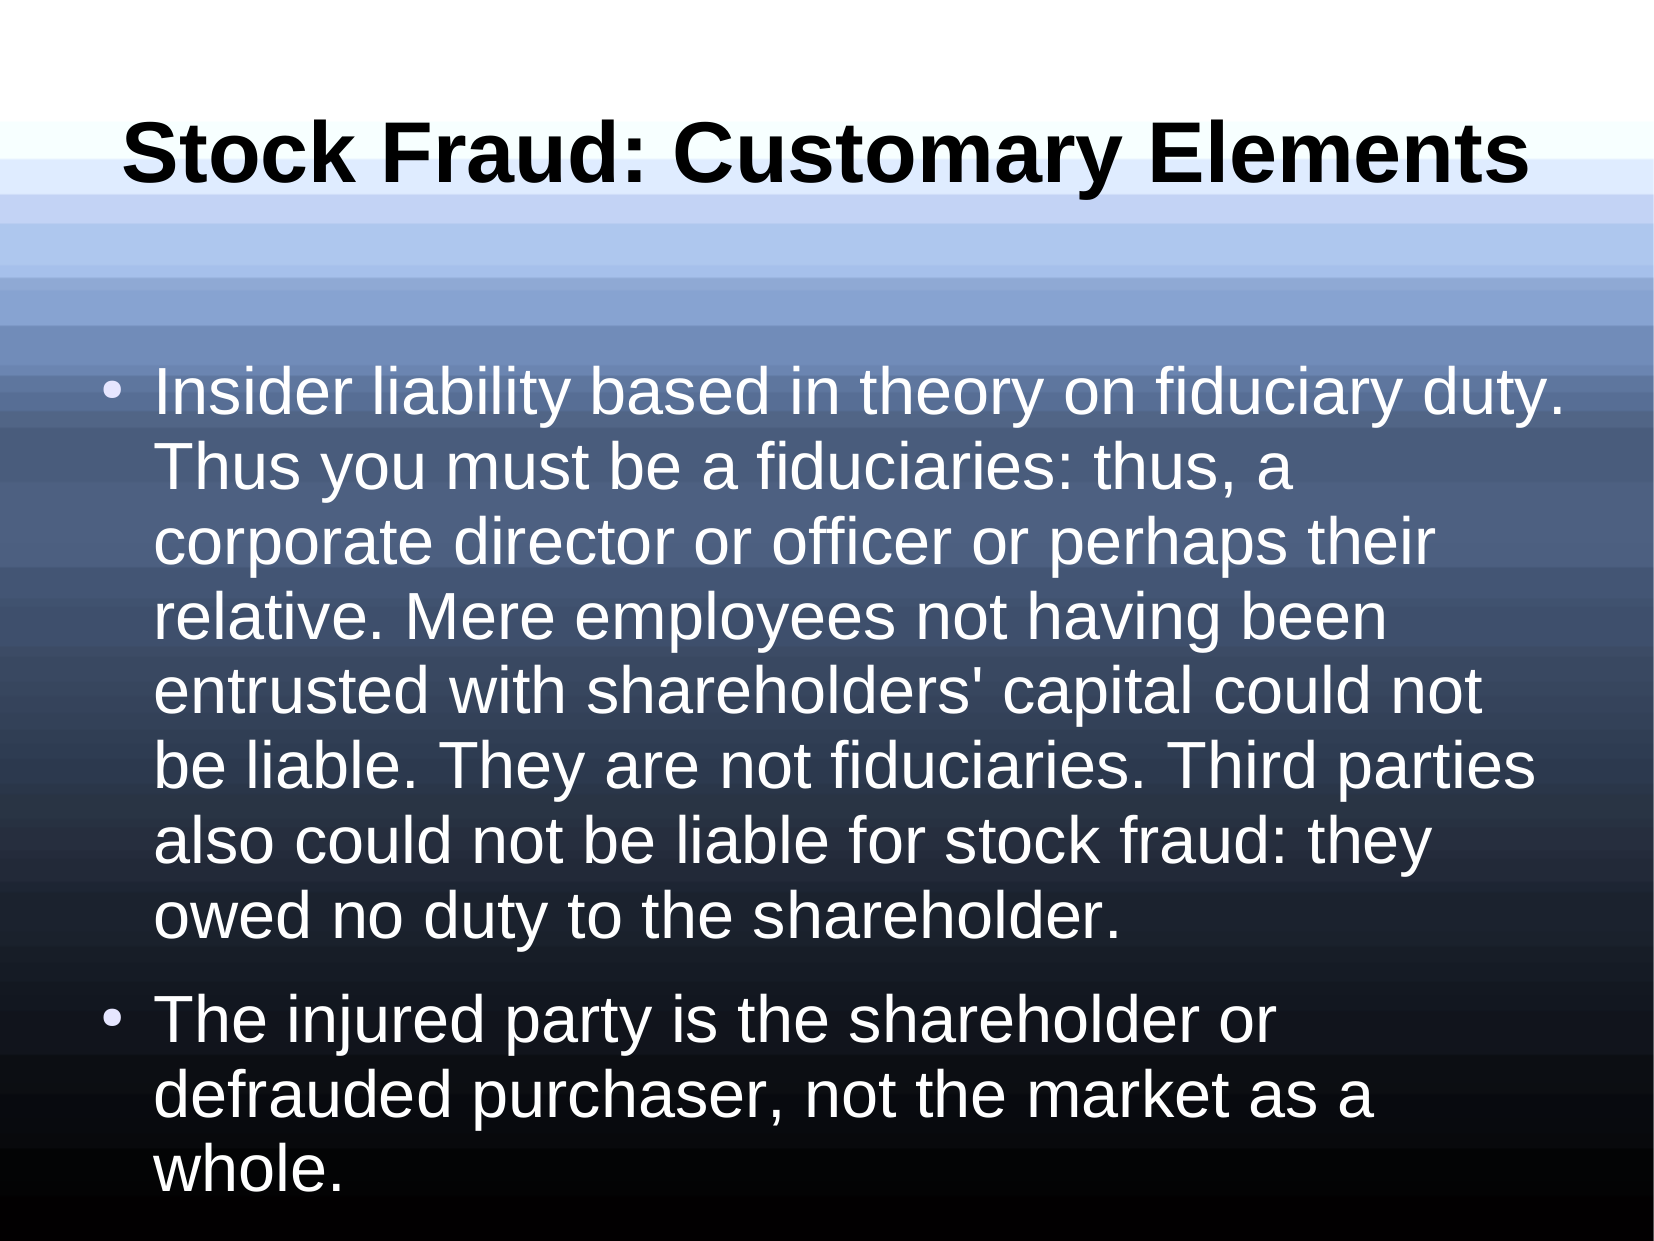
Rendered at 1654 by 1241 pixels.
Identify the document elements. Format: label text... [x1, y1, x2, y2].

title Stock Fraud: Customary Elements [82, 49, 1571, 257]
picture [0, 0, 1654, 1241]
list Insider liability based in theory on fiduciary duty. Thus you must be a fiduciaries: thus, a corporate director or officer or perhaps their relative. Mere employees not having been entrusted with shareholders' capital could not be liable. They are not fiduciaries. Third parties also could not be liable for stock fraud: they owed no duty to the shareholder. The injured party is the shareholder or defrauded purchaser, not the market as a whole. [82, 354, 1571, 1207]
